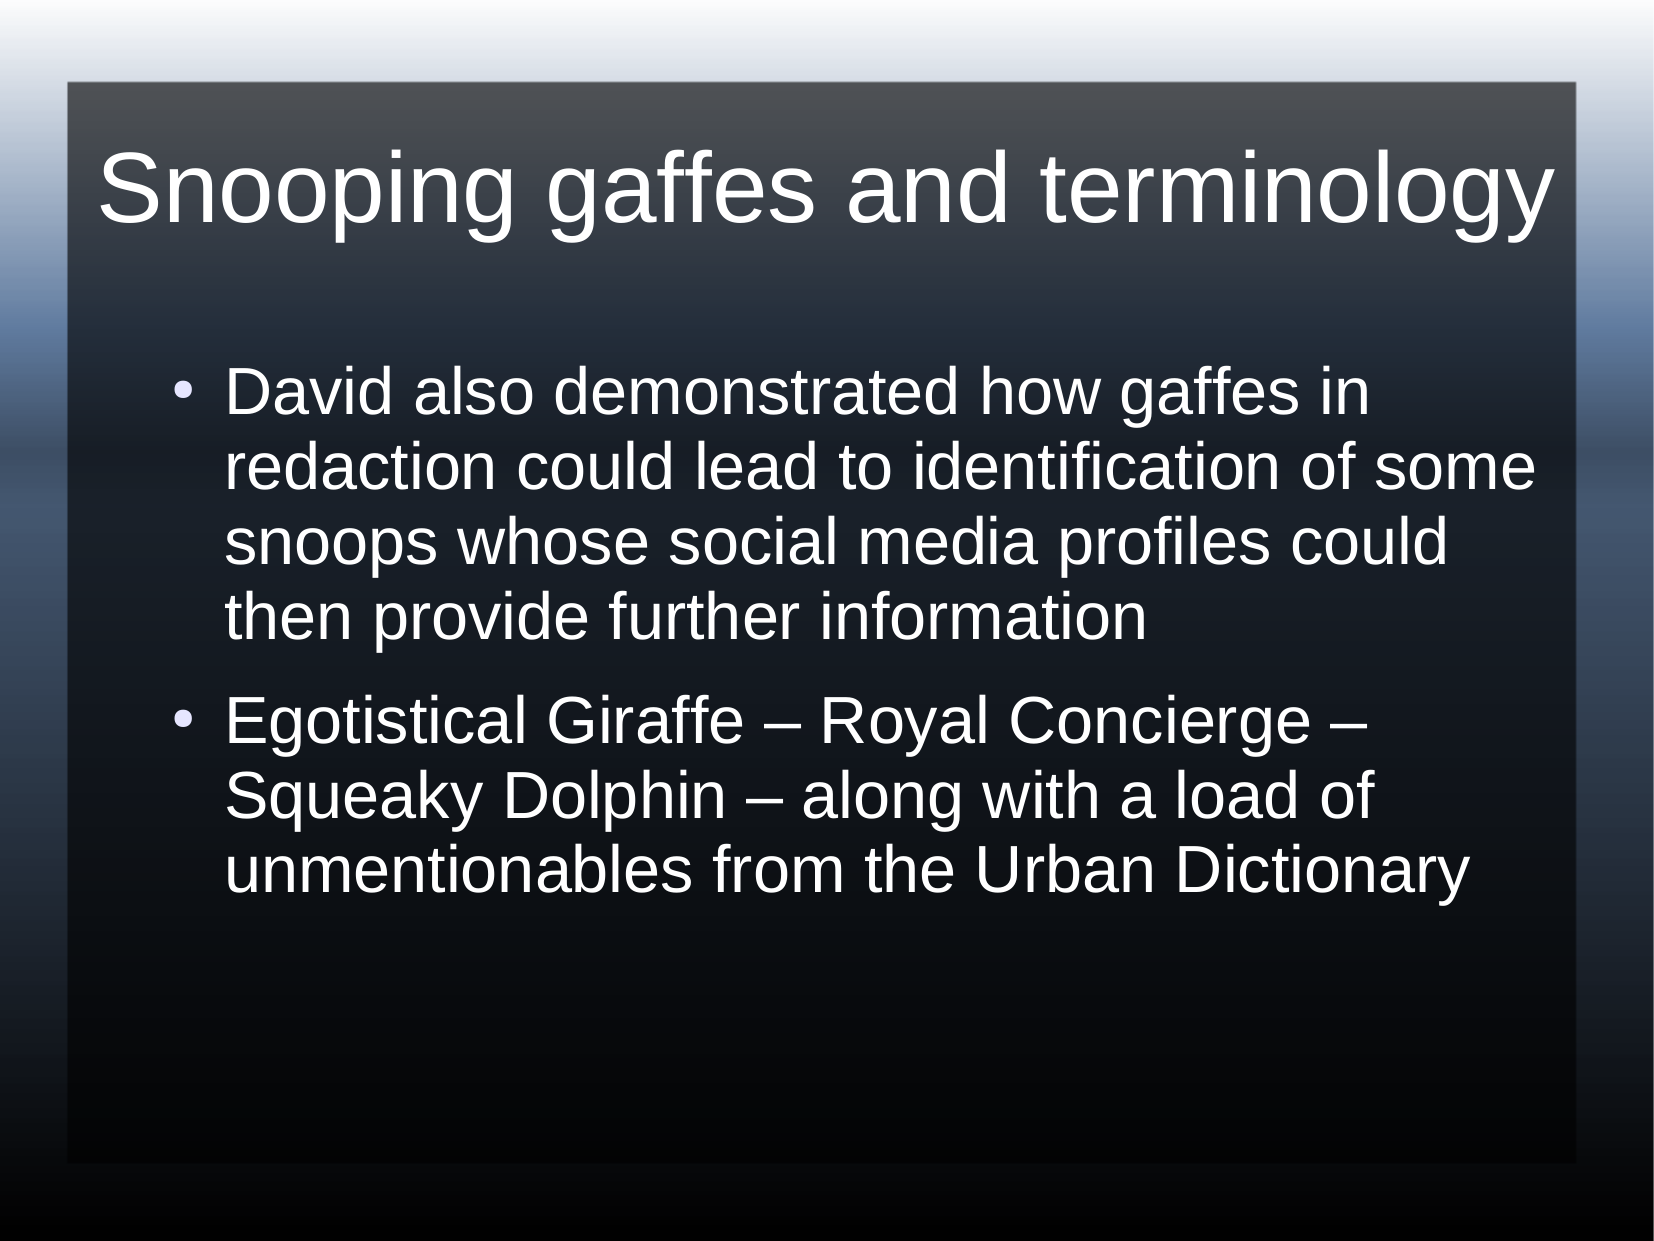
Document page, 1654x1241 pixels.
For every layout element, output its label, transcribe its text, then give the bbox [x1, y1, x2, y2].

list David also demonstrated how gaffes in redaction could lead to identification of some snoops whose social media profiles could then provide further information Egotistical Giraffe – Royal Concierge – Squeaky Dolphin – along with a load of unmentionables from the Urban Dictionary [82, 354, 1571, 1105]
title Snooping gaffes and terminology [82, 84, 1571, 292]
picture [0, 0, 1654, 1241]
